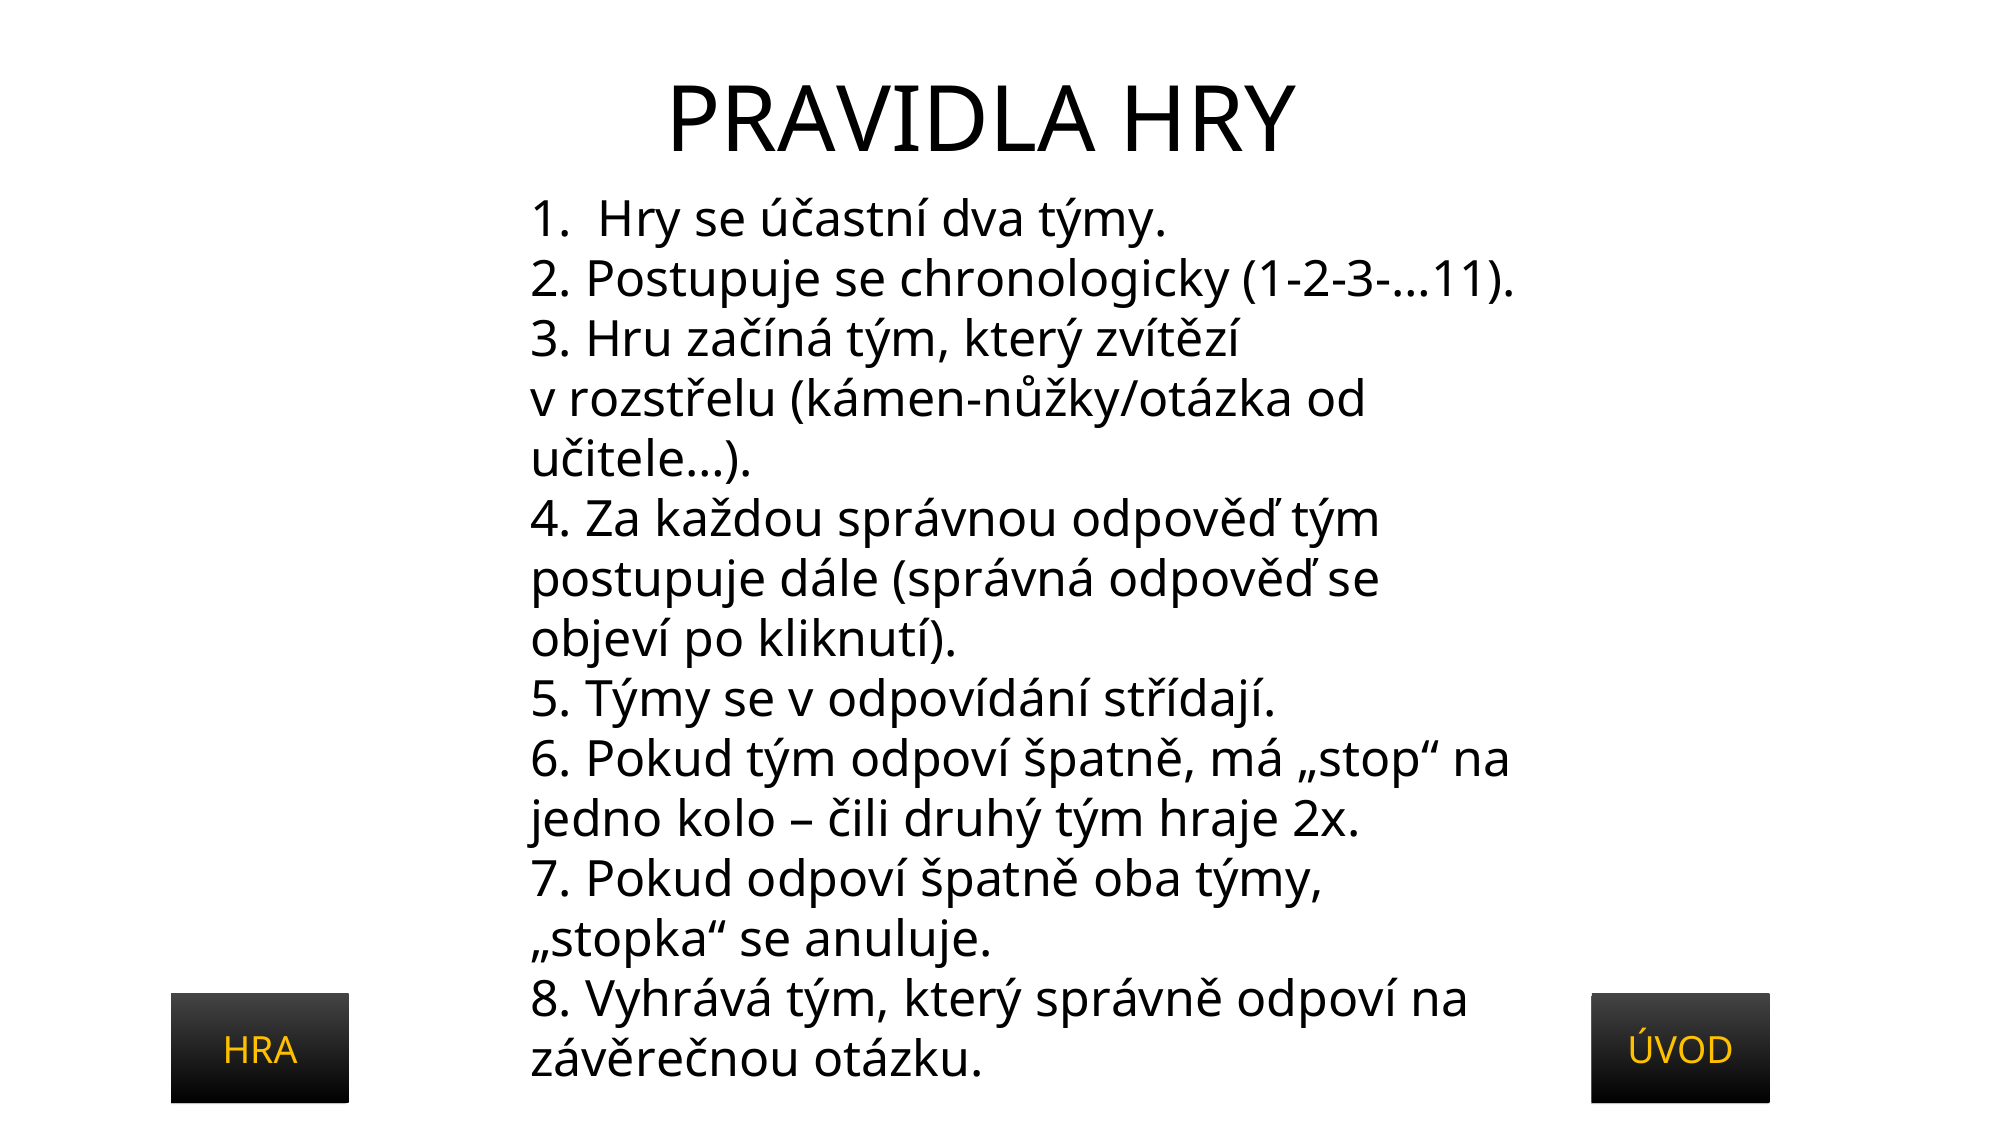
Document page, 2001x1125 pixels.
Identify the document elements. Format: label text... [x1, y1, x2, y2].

text_box HRA [171, 993, 349, 1103]
text_box 1. Hry se účastní dva týmy. 2. Postupuje se chronologicky (1-2-3-…11). 3. Hru začíná tým, který zvítězí v rozstřelu (kámen-nůžky/otázka od učitele…). 4. Za každou správnou odpověď tým postupuje dále (správná odpověď se objeví po kliknutí). 5. Týmy se v odpovídání střídají. 6. Pokud tým odpoví špatně, má „stop“ na jedno kolo – čili druhý tým hraje 2x. 7. Pokud odpoví špatně oba týmy, „stopka“ se anuluje. 8. Vyhrává tým, který správně odpoví na závěrečnou otázku. [515, 178, 1532, 1094]
text_box ÚVOD [1591, 993, 1770, 1103]
text_box PRAVIDLA HRY [650, 52, 1312, 178]
